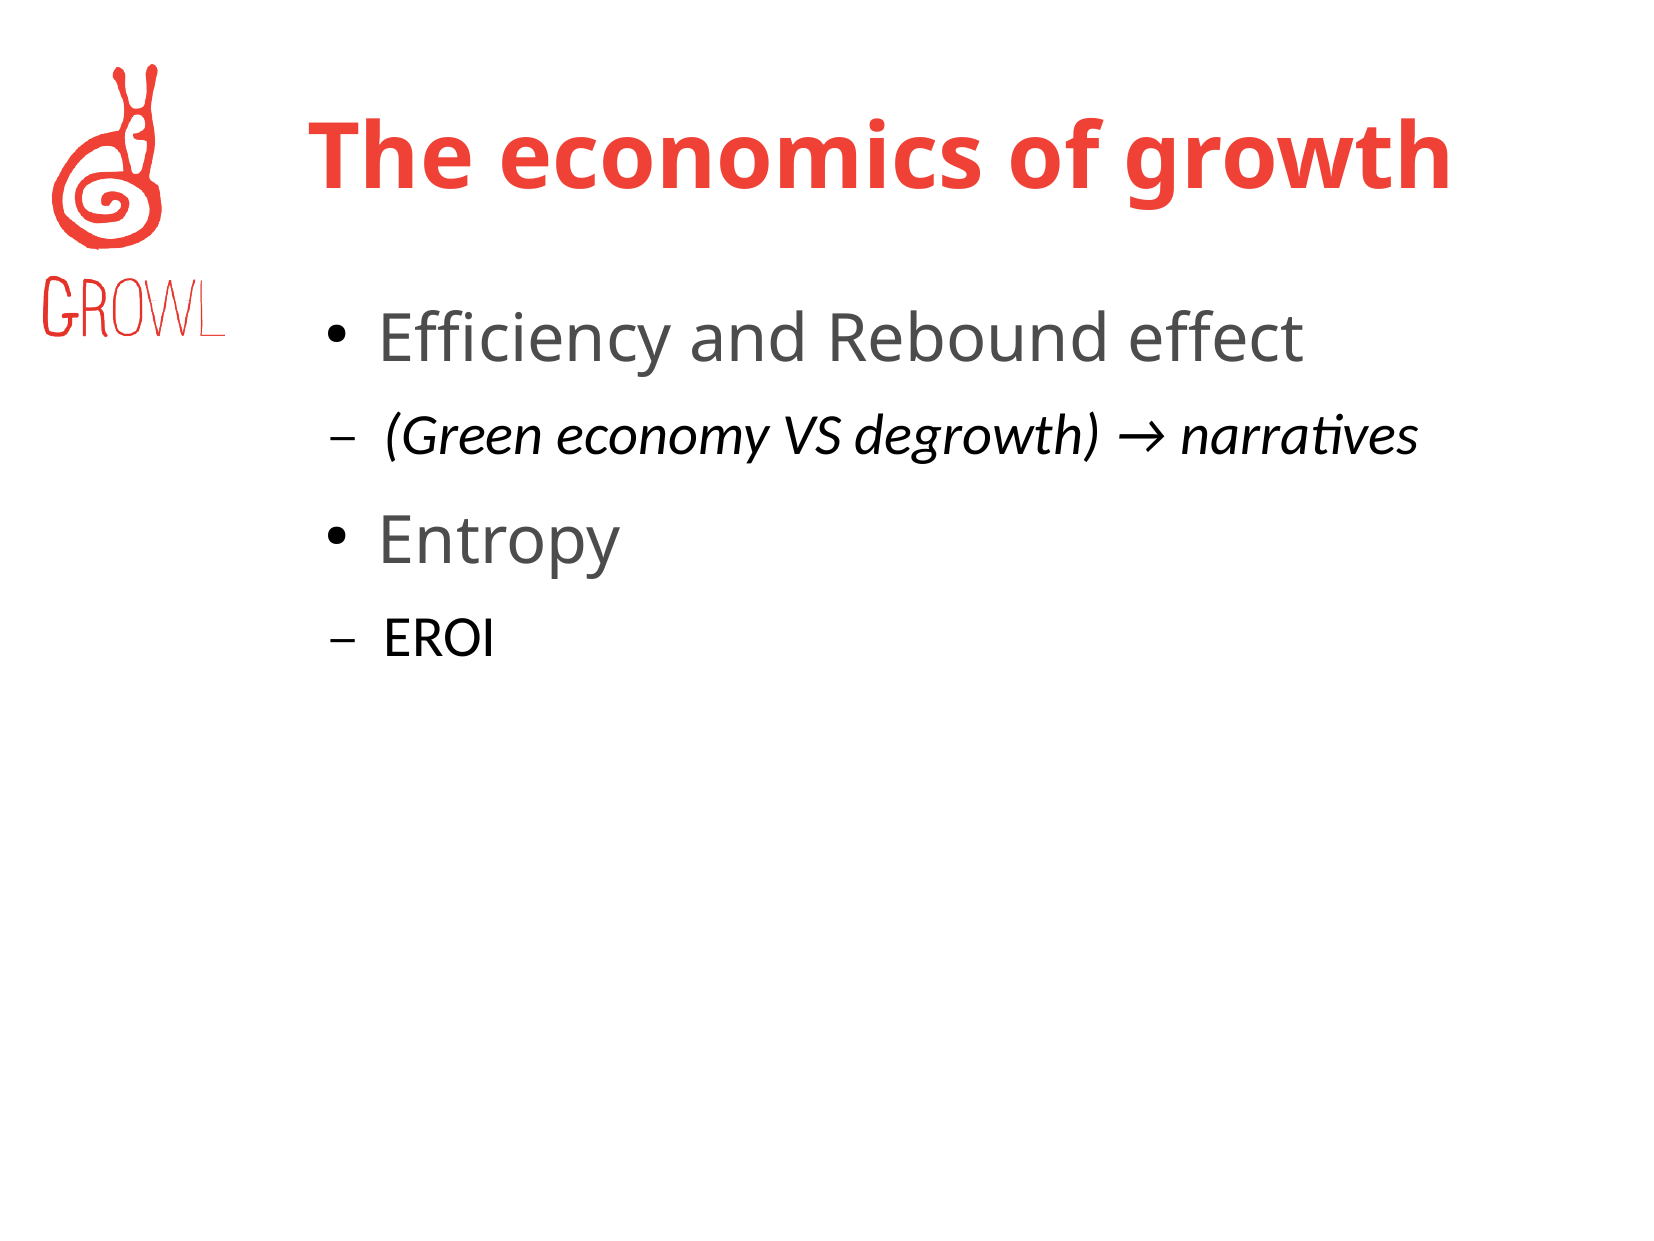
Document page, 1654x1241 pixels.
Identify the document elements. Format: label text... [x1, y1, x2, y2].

title The economics of growth [307, 45, 1571, 261]
picture [43, 64, 225, 337]
list Efficiency and Rebound effect (Green economy VS degrowth) → narratives Entropy EROI [307, 290, 1538, 1010]
